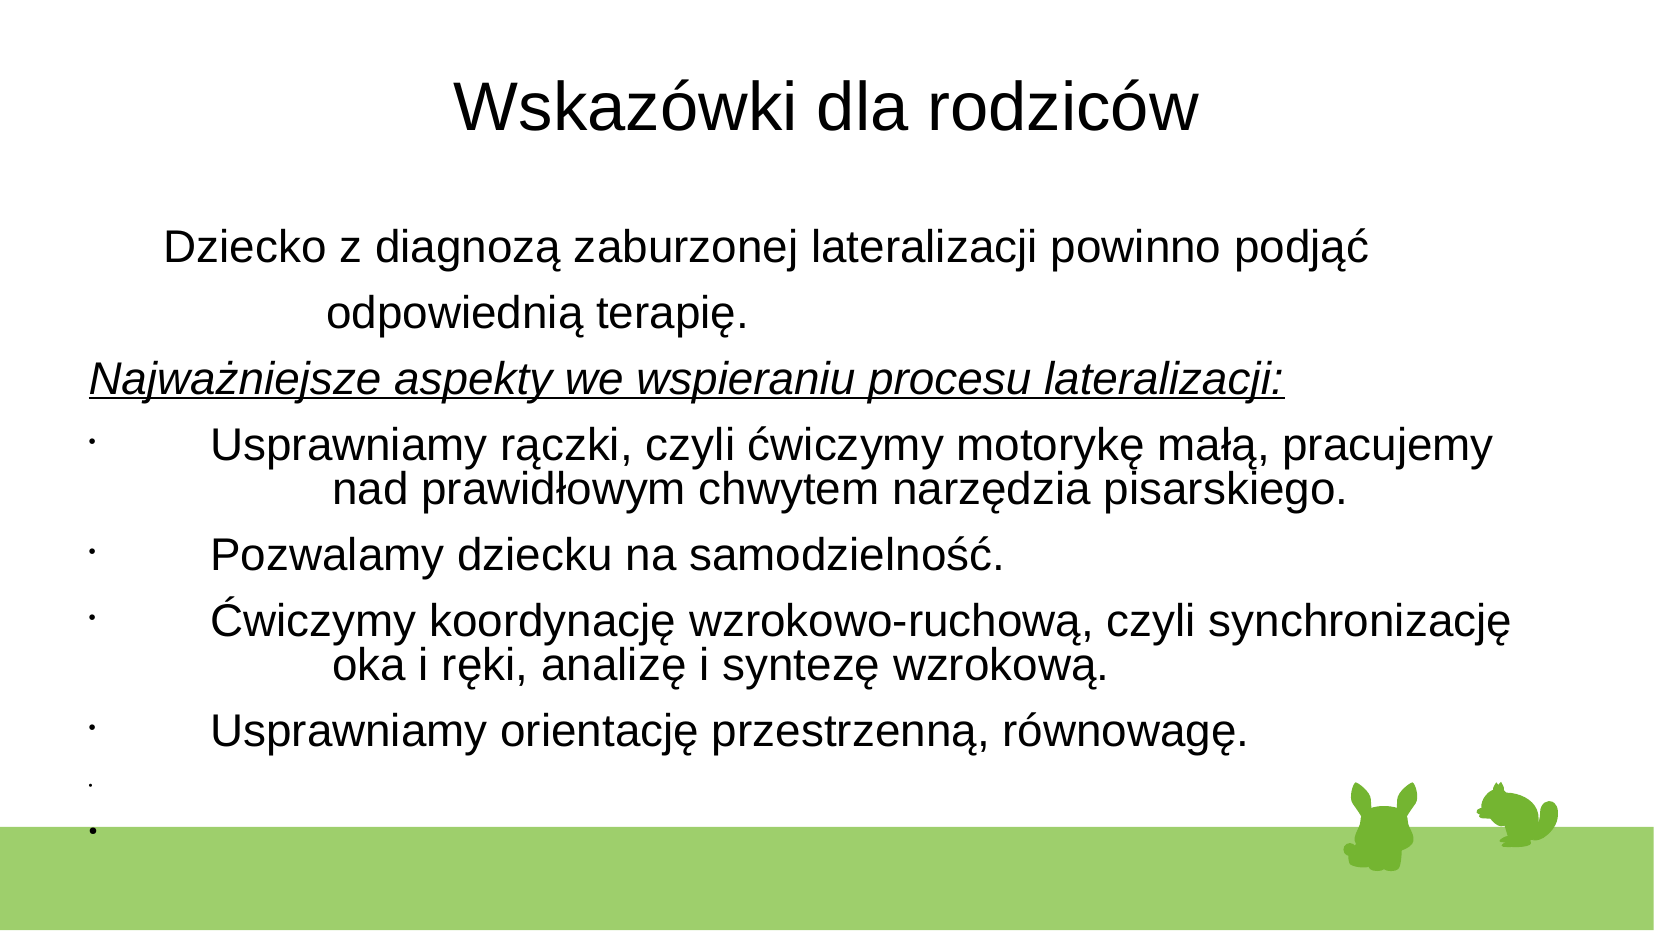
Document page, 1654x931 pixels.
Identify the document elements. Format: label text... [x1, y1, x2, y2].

list Dziecko z diagnozą zaburzonej lateralizacji powinno podjąć odpowiednią terapię. Najważniejsze aspekty we wspieraniu procesu lateralizacji: Usprawniamy rączki, czyli ćwiczymy motorykę małą, pracujemy nad prawidłowym chwytem narzędzia pisarskiego. Pozwalamy dziecku na samodzielność. Ćwiczymy koordynację wzrokowo-ruchową, czyli synchronizację oka i ręki, analizę i syntezę wzrokową. Usprawniamy orientację przestrzenną, równowagę. [88, 150, 1565, 802]
title Wskazówki dla rodziców [88, 29, 1565, 150]
